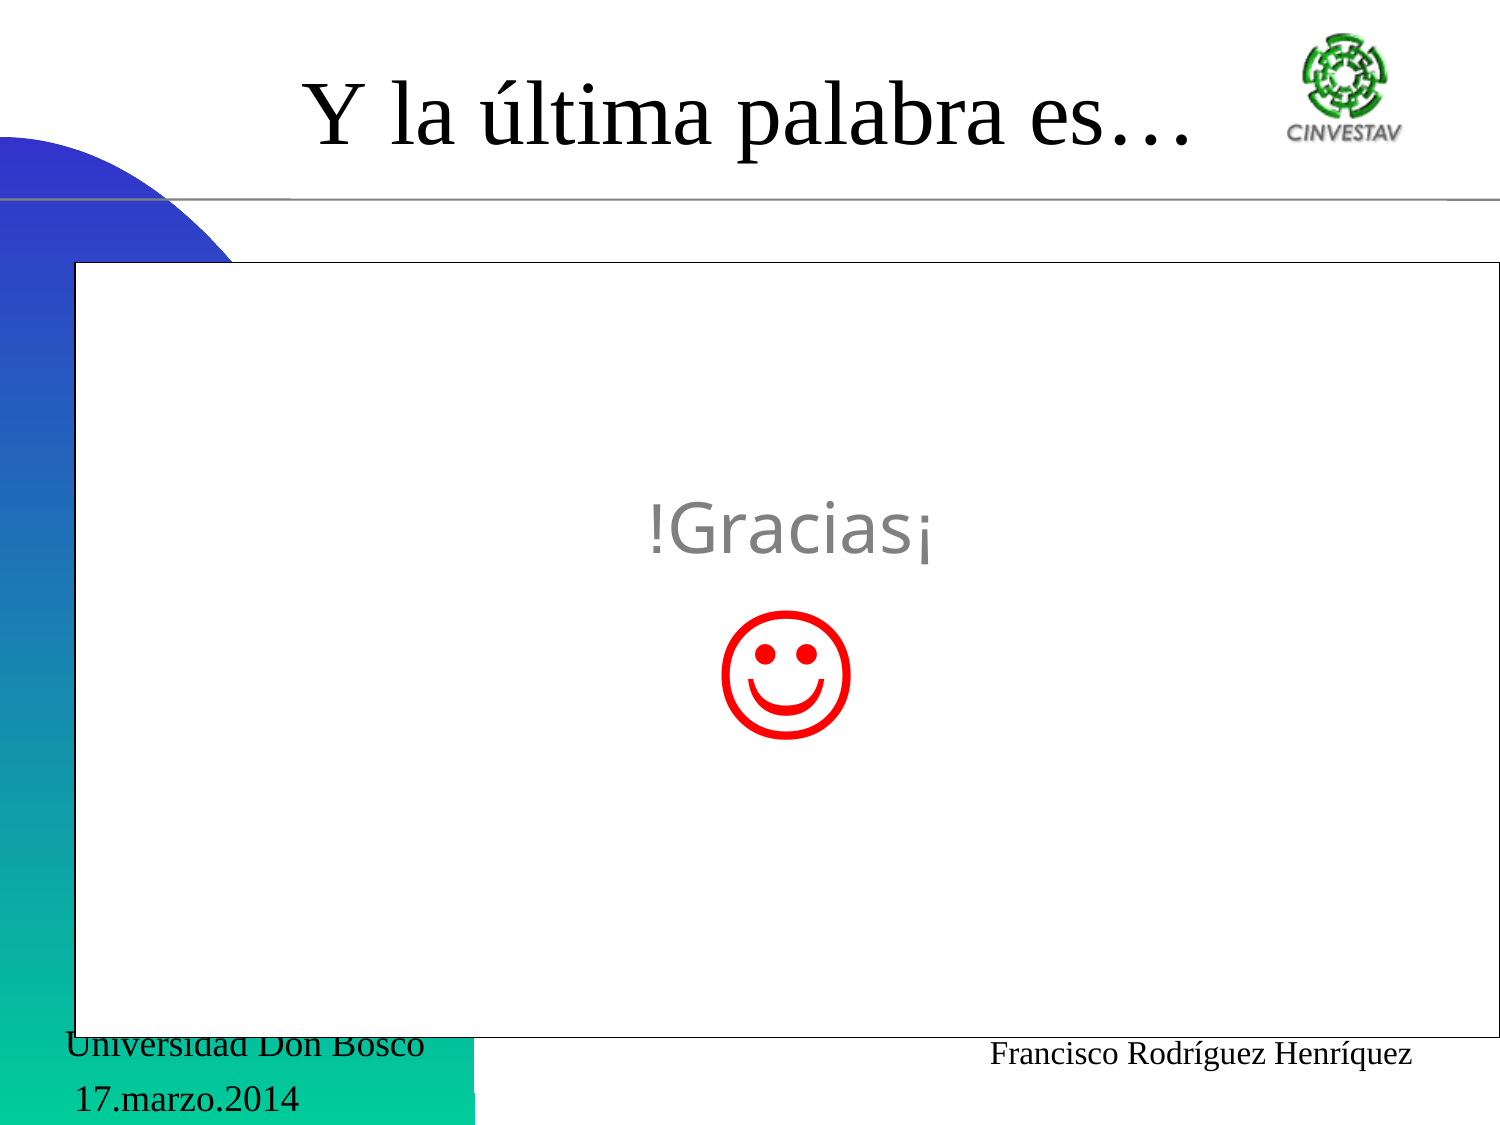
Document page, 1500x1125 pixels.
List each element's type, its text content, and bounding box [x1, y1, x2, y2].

text_box  [700, 576, 874, 780]
text_box [75, 262, 1500, 1038]
text_box ¡Gracias! [632, 474, 952, 576]
text_box Y la última palabra es… [75, 45, 1426, 233]
